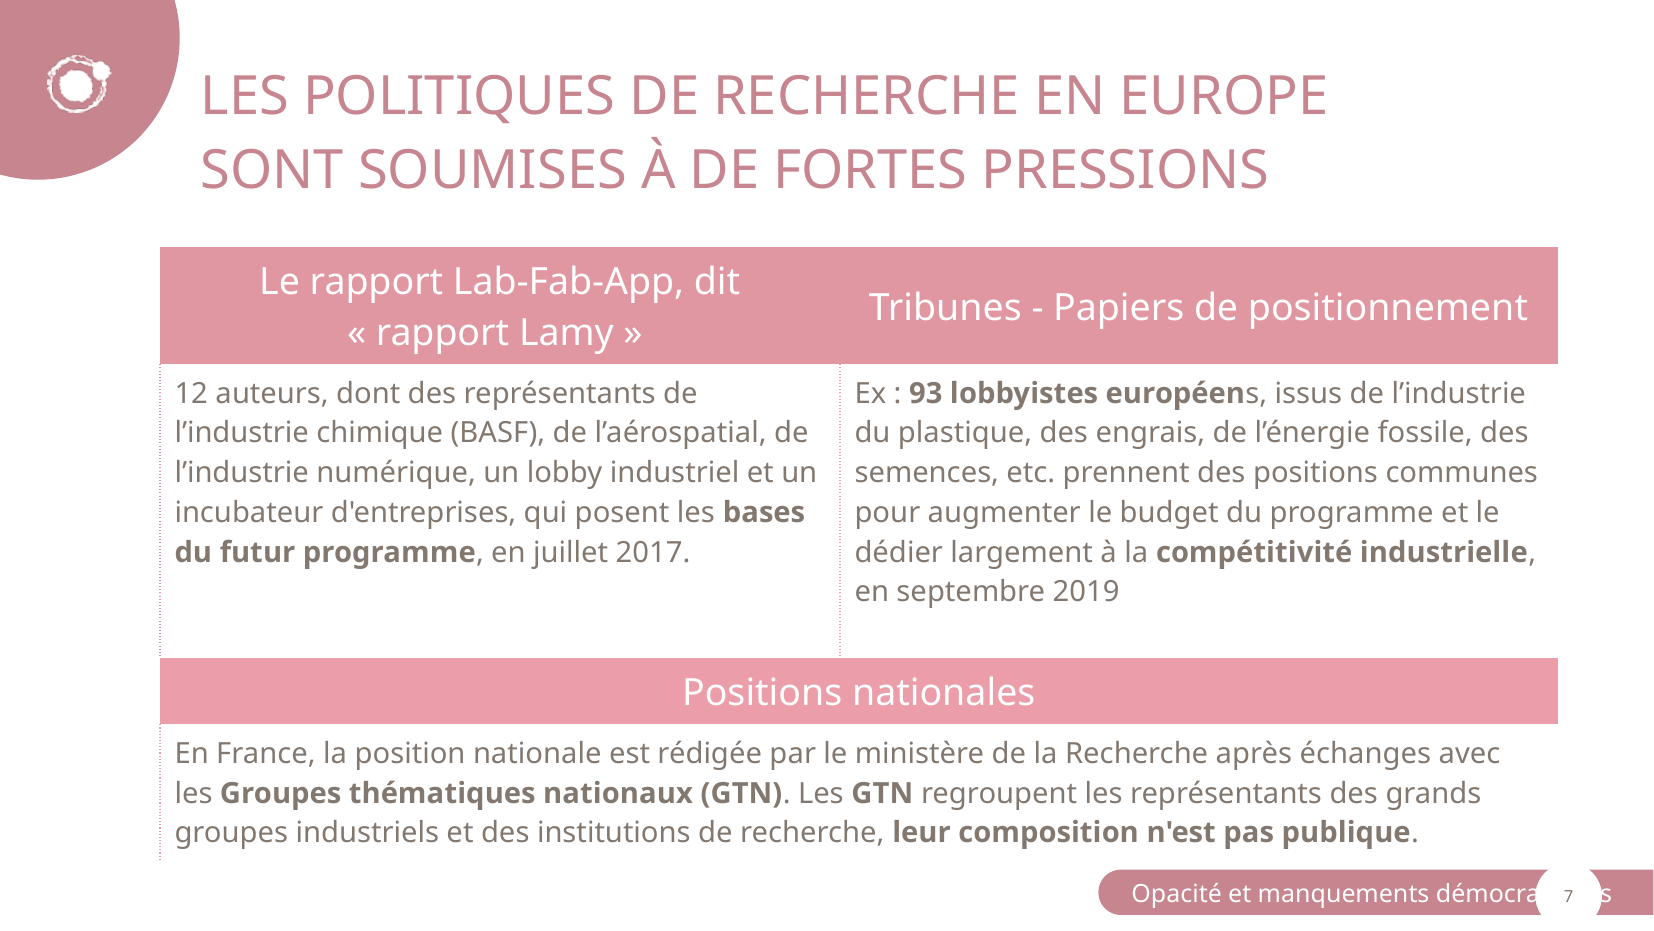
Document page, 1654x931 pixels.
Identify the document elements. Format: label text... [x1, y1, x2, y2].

picture [47, 55, 113, 113]
table_header Le rapport Lab-Fab-App, dit « rapport Lamy » [160, 247, 840, 364]
table_cell 12 auteurs, dont des représentants de l’industrie chimique (BASF), de l’aérospatial, de l’industrie numérique, un lobby industriel et un incubateur d'entreprises, qui posent les bases du futur programme, en juillet 2017. [160, 364, 840, 658]
text_box Opacité et manquements démocratiques [1098, 869, 1547, 915]
table_cell En France, la position nationale est rédigée par le ministère de la Recherche après échanges avec les Groupes thématiques nationaux (GTN). Les GTN regroupent les représentants des grands groupes industriels et des institutions de recherche, leur composition n'est pas publique. [160, 724, 1558, 859]
text_box Opacité et manquements démocratiques [1590, 869, 1654, 915]
table_header Tribunes - Papiers de positionnement [840, 247, 1558, 364]
title LES POLITIQUES DE RECHERCHE EN EUROPE SONT SOUMISES À DE FORTES PRESSIONS [165, 16, 1654, 245]
table_cell Positions nationales [160, 658, 1558, 724]
text_box [0, 0, 180, 180]
text_box 7 [1535, 862, 1602, 930]
table_cell Ex : 93 lobbyistes européens, issus de l’industrie du plastique, des engrais, de l’énergie fossile, des semences, etc. prennent des positions communes pour augmenter le budget du programme et le dédier largement à la compétitivité industrielle, en septembre 2019 [840, 364, 1558, 658]
